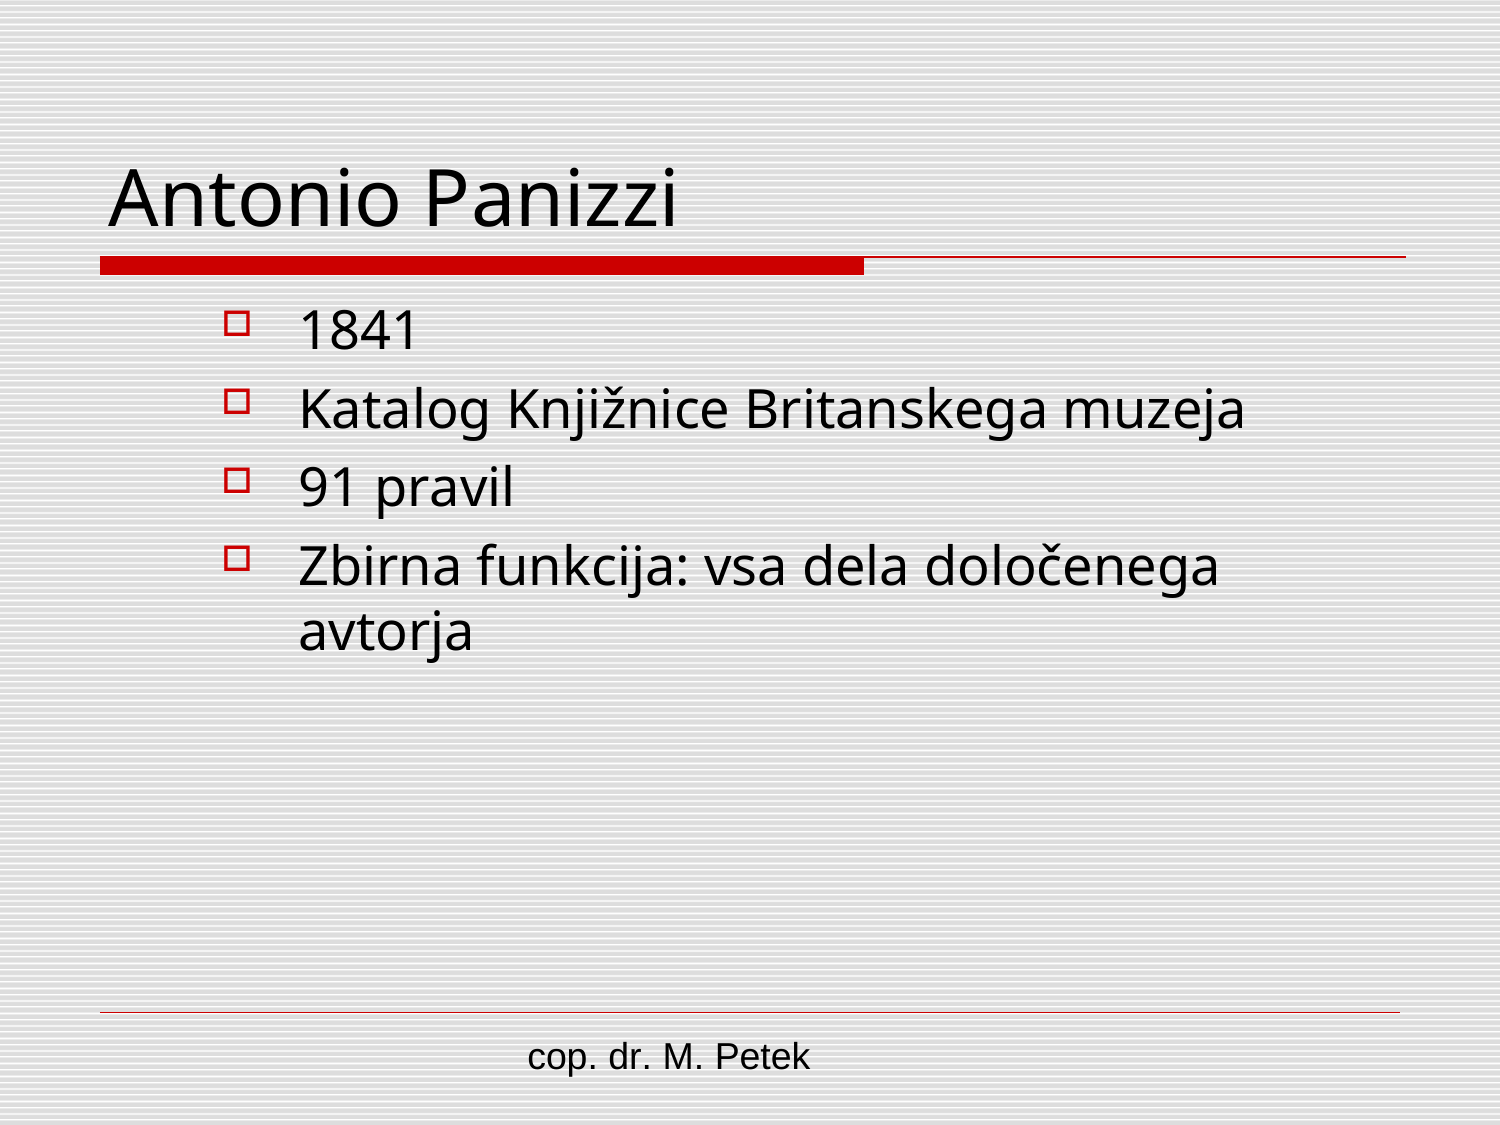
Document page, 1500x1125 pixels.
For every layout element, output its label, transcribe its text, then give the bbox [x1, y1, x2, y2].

title Antonio Panizzi [94, 49, 1407, 250]
list 1841 Katalog Knjižnice Britanskega muzeja 91 pravil Zbirna funkcija: vsa dela določenega avtorja [206, 287, 1406, 988]
picture [0, 0, 1500, 1125]
